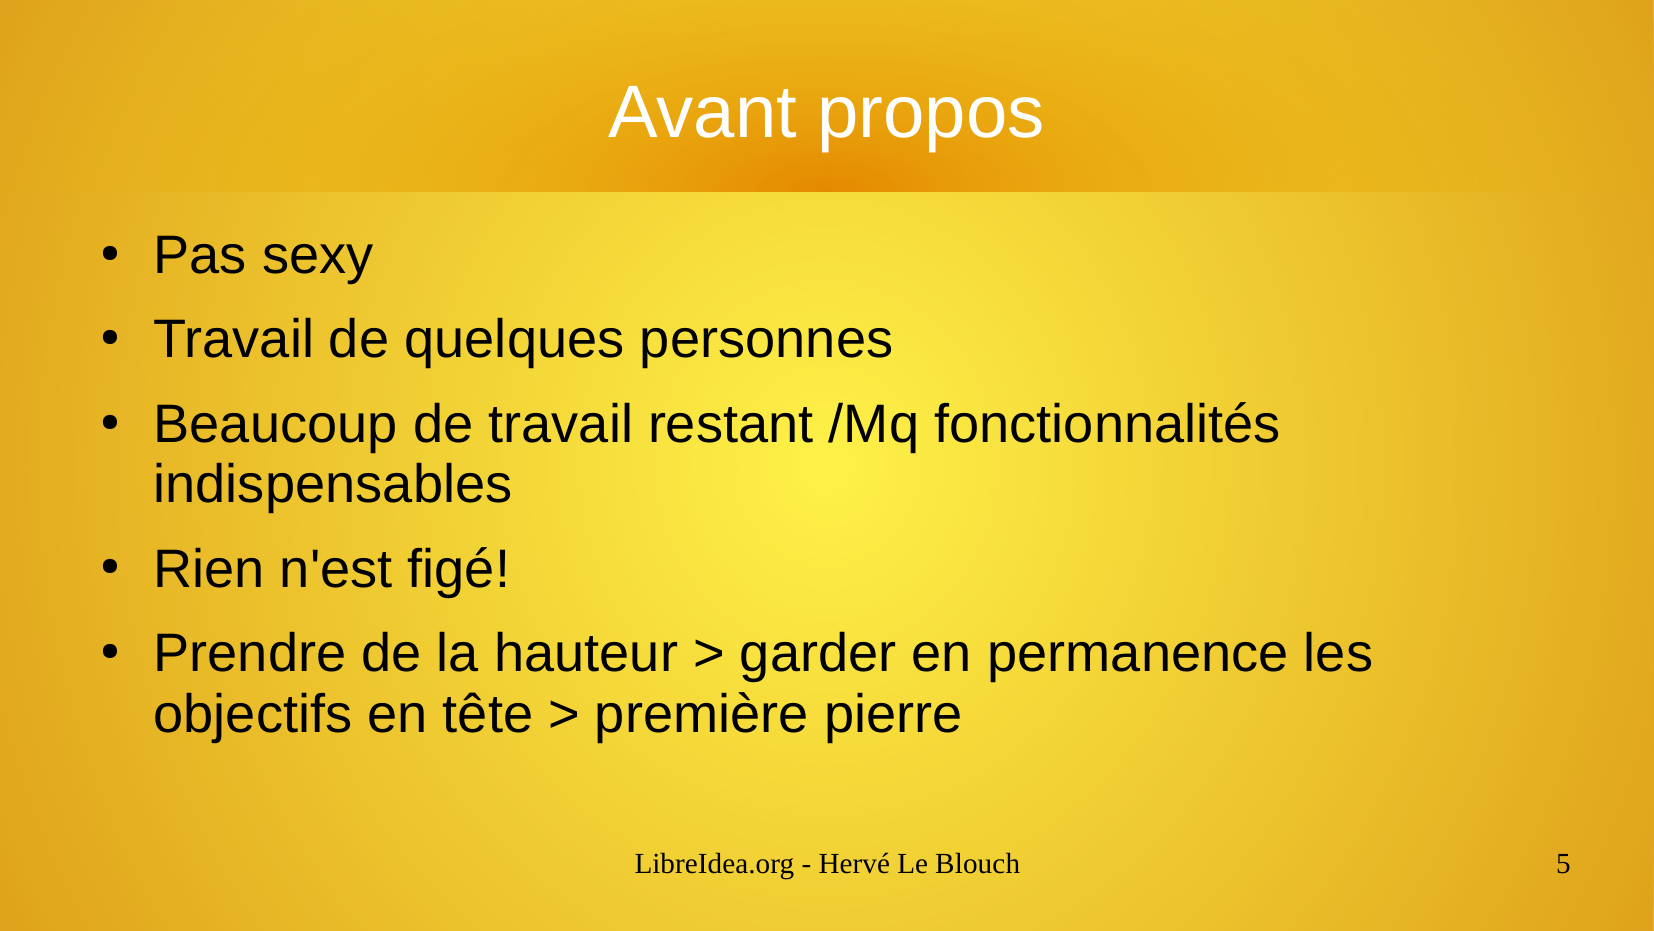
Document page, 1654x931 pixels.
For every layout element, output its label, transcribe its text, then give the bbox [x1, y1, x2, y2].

list Pas sexy Travail de quelques personnes Beaucoup de travail restant /Mq fonctionnalités indispensables Rien n'est figé! Prendre de la hauteur > garder en permanence les objectifs en tête > première pierre [82, 224, 1571, 764]
title Avant propos [82, 35, 1571, 189]
